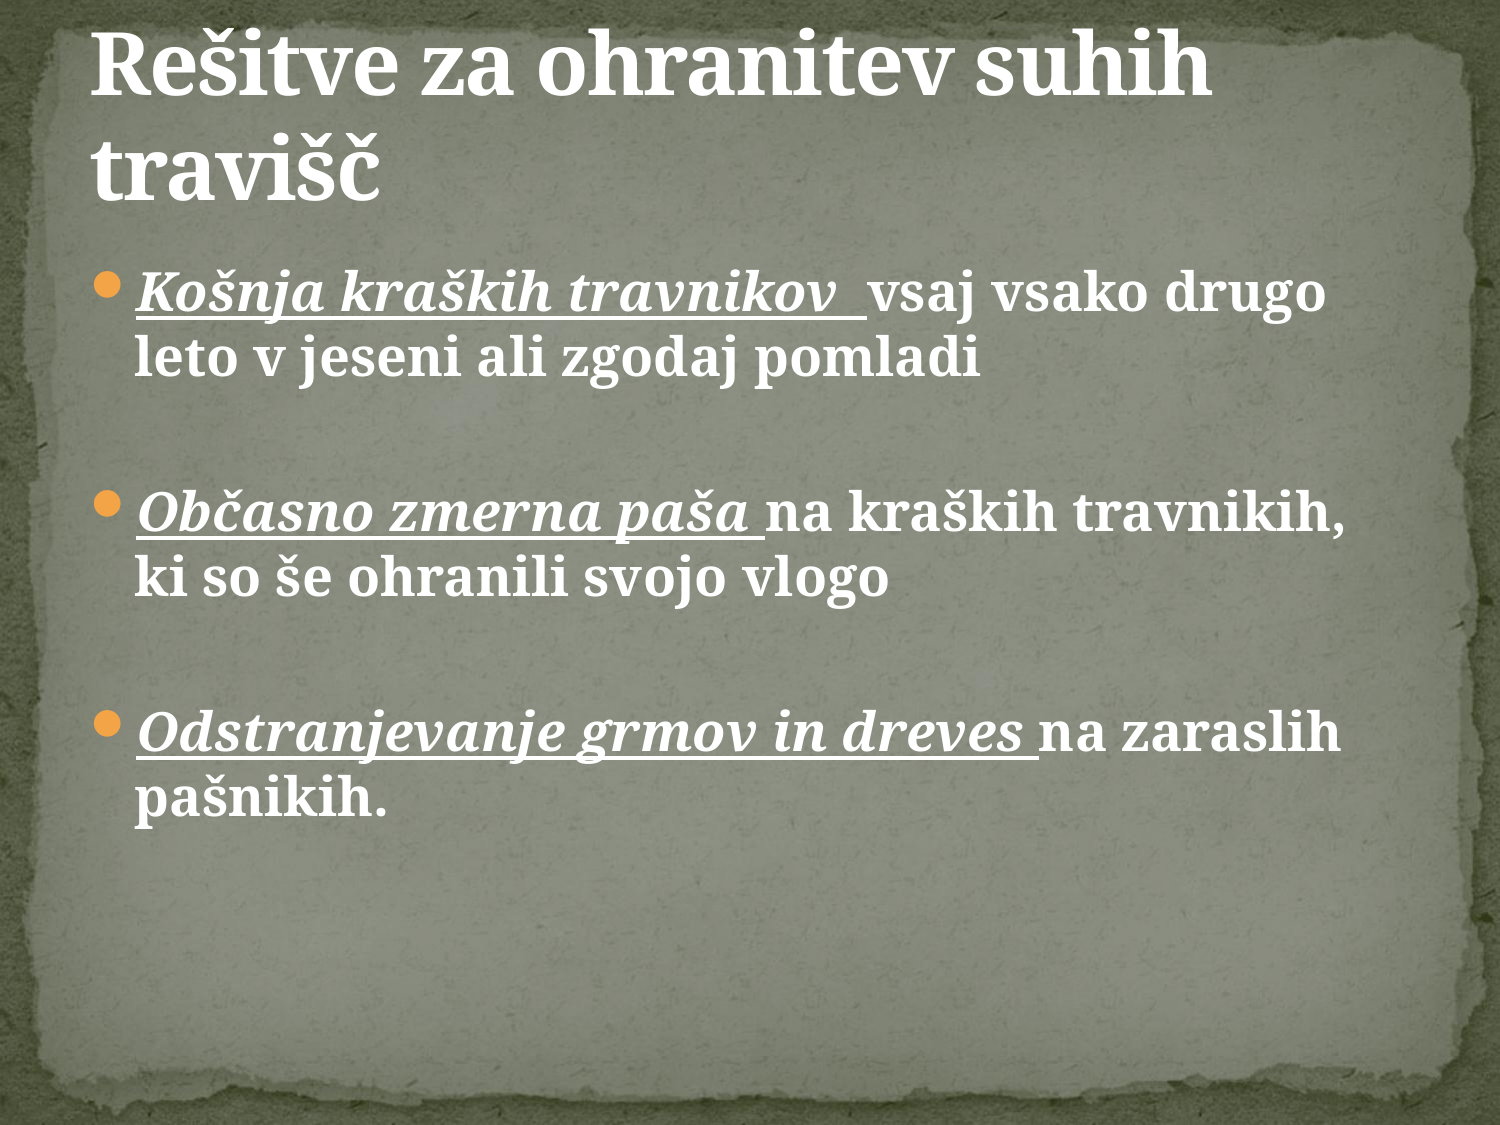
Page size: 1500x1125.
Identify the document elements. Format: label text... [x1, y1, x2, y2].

list Košnja kraških travnikov vsaj vsako drugo leto v jeseni ali zgodaj pomladi Občasno zmerna paša na kraških travnikih, ki so še ohranili svojo vlogo Odstranjevanje grmov in dreves na zaraslih pašnikih. [75, 249, 1425, 1000]
title Rešitve za ohranitev suhih travišč [75, 24, 1425, 225]
picture [0, 0, 1500, 1125]
